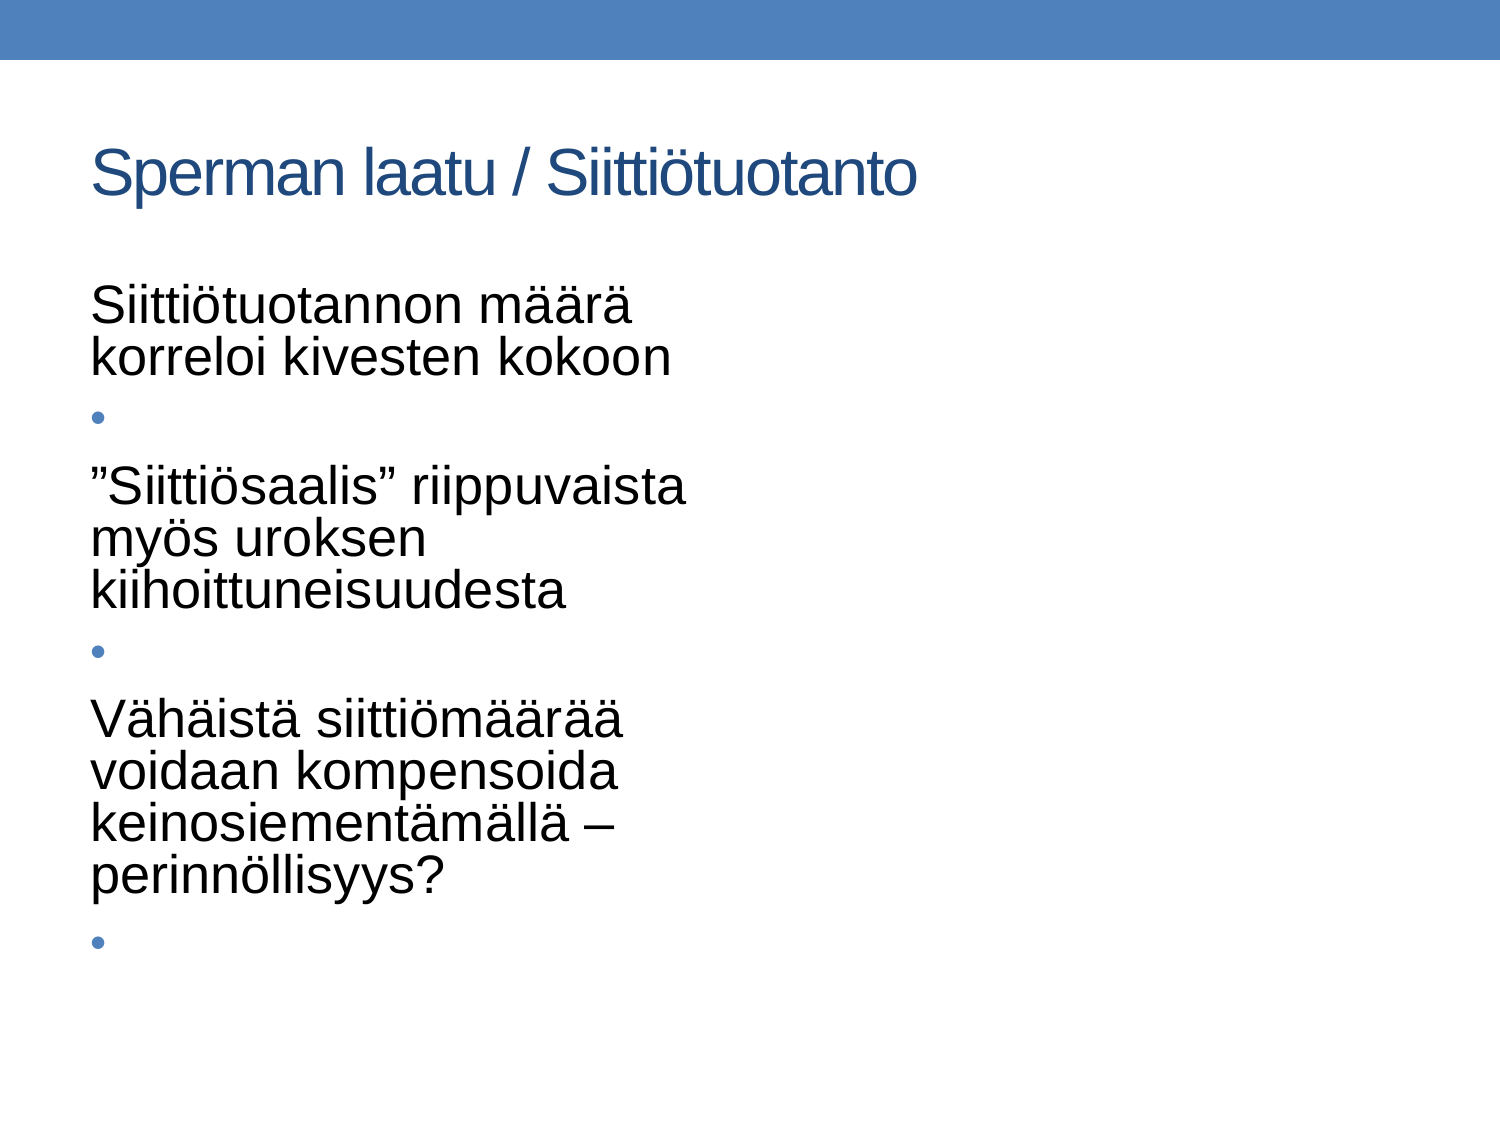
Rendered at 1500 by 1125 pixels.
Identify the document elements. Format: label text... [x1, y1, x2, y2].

list Siittiötuotannon määrä korreloi kivesten kokoon ”Siittiösaalis” riippuvaista myös uroksen kiihoittuneisuudesta Vähäistä siittiömäärää voidaan kompensoida keinosiementämällä – perinnöllisyys? [75, 274, 738, 1049]
title Sperman laatu / Siittiötuotanto [75, 87, 1426, 251]
